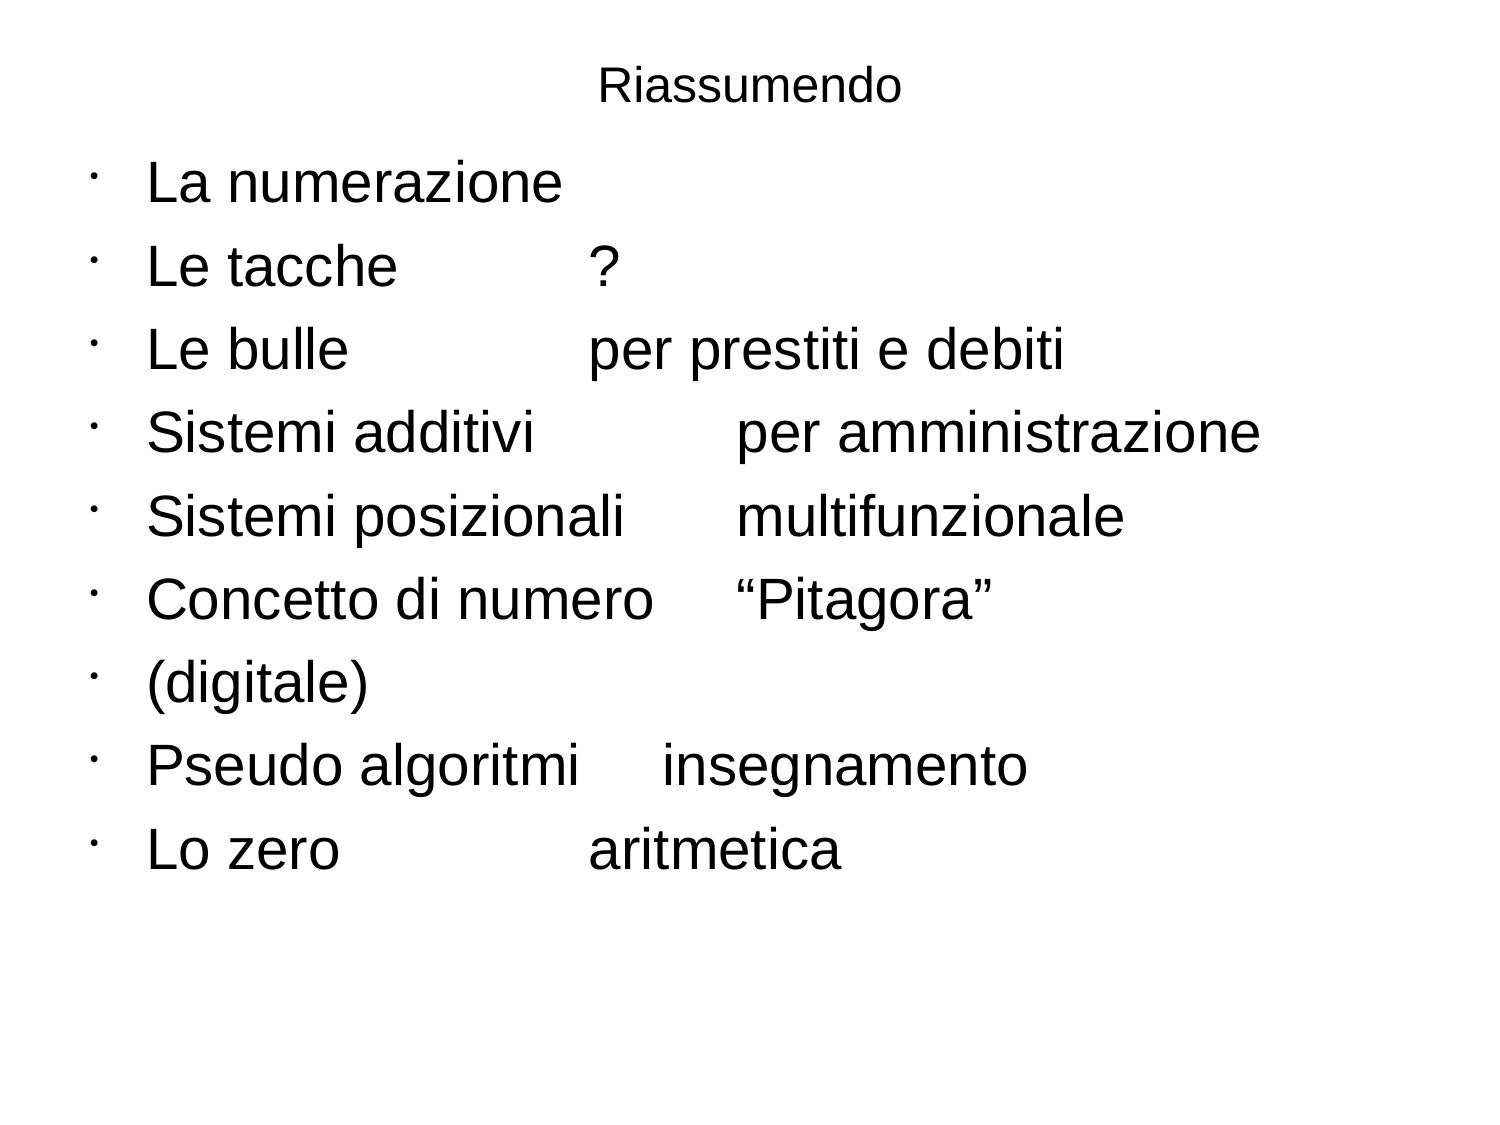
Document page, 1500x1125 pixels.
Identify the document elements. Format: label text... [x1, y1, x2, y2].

title Riassumendo [75, 45, 1425, 137]
list La numerazione Le tacche ? Le bulle per prestiti e debiti Sistemi additivi per amministrazione Sistemi posizionali multifunzionale Concetto di numero “Pitagora” (digitale) Pseudo algoritmi insegnamento Lo zero aritmetica [75, 137, 1425, 1005]
